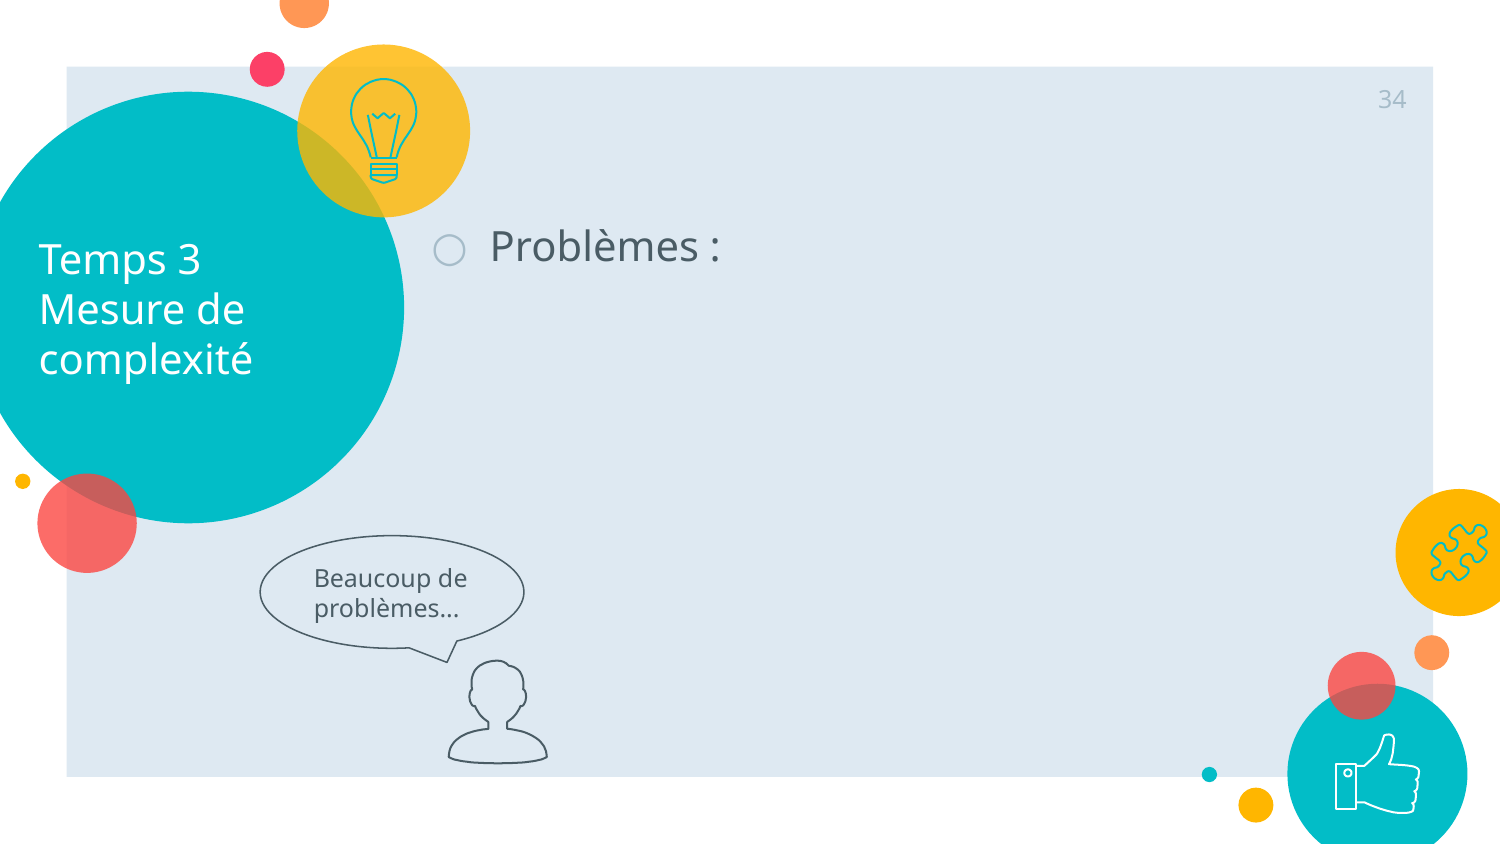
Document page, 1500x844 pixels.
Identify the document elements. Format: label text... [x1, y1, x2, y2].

text_box Beaucoup de problèmes... [260, 535, 524, 663]
list Problèmes : [399, 205, 1339, 650]
title Temps 3 Mesure de complexité [23, 91, 375, 524]
slide_number <number> [1331, 68, 1422, 134]
